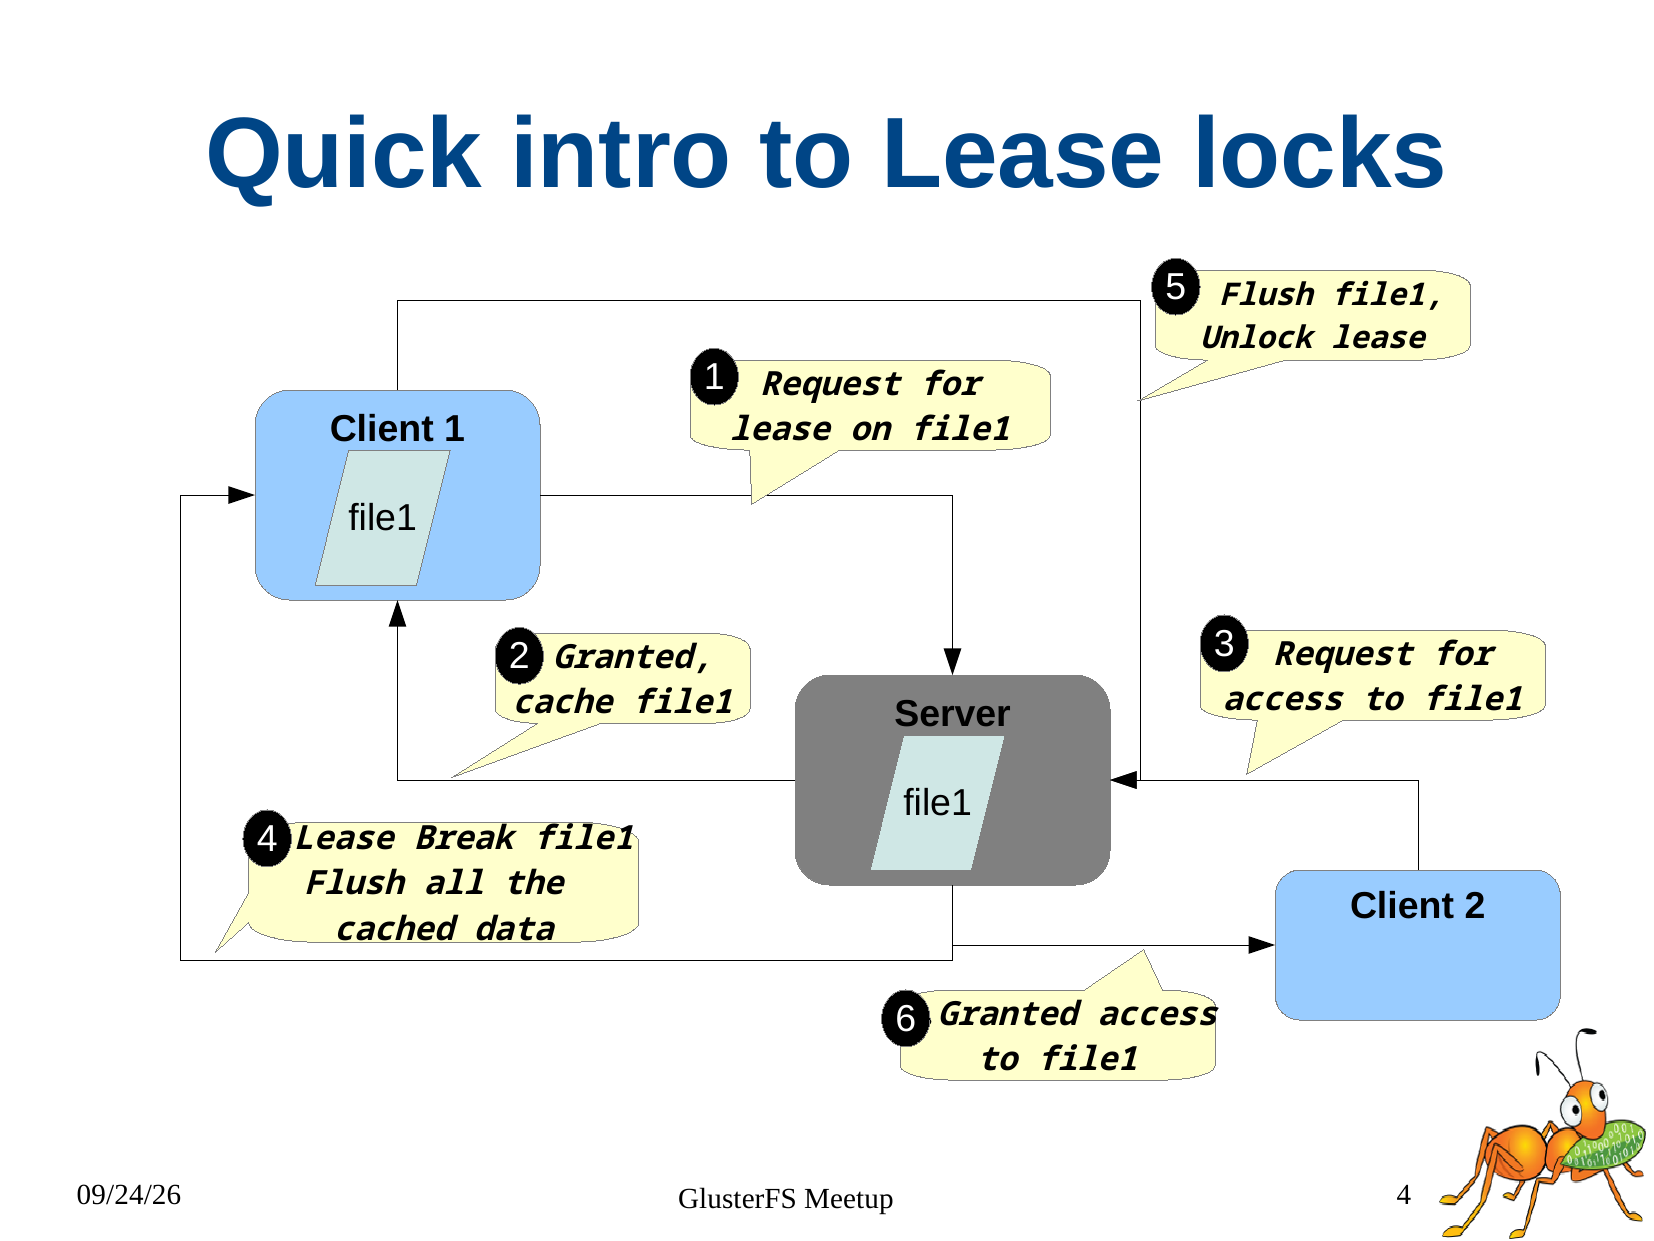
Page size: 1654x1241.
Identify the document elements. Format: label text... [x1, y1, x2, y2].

text_box Server [795, 675, 1111, 886]
text_box Client 1 [255, 390, 541, 601]
text_box 2 [495, 627, 544, 685]
text_box Request for access to file1 [1200, 630, 1546, 775]
text_box Request for lease on file1 [690, 360, 1051, 505]
text_box 5 [1151, 258, 1201, 316]
title Quick intro to Lease locks [82, 49, 1571, 257]
text_box 6 [881, 989, 931, 1047]
text_box Granted, cache file1 [451, 633, 751, 778]
text_box file1 [870, 735, 1006, 871]
text_box 3 [1200, 614, 1249, 672]
text_box 4 [242, 809, 292, 867]
text_box Lease Break file1 Flush all the cached data [215, 822, 639, 953]
text_box 1 [690, 348, 739, 406]
picture [1436, 1027, 1648, 1241]
text_box Flush file1, Unlock lease [1137, 270, 1471, 401]
text_box file1 [315, 450, 451, 586]
text_box 6.Granted access to file1 [900, 949, 1216, 1081]
text_box Client 2 [1275, 870, 1561, 1021]
